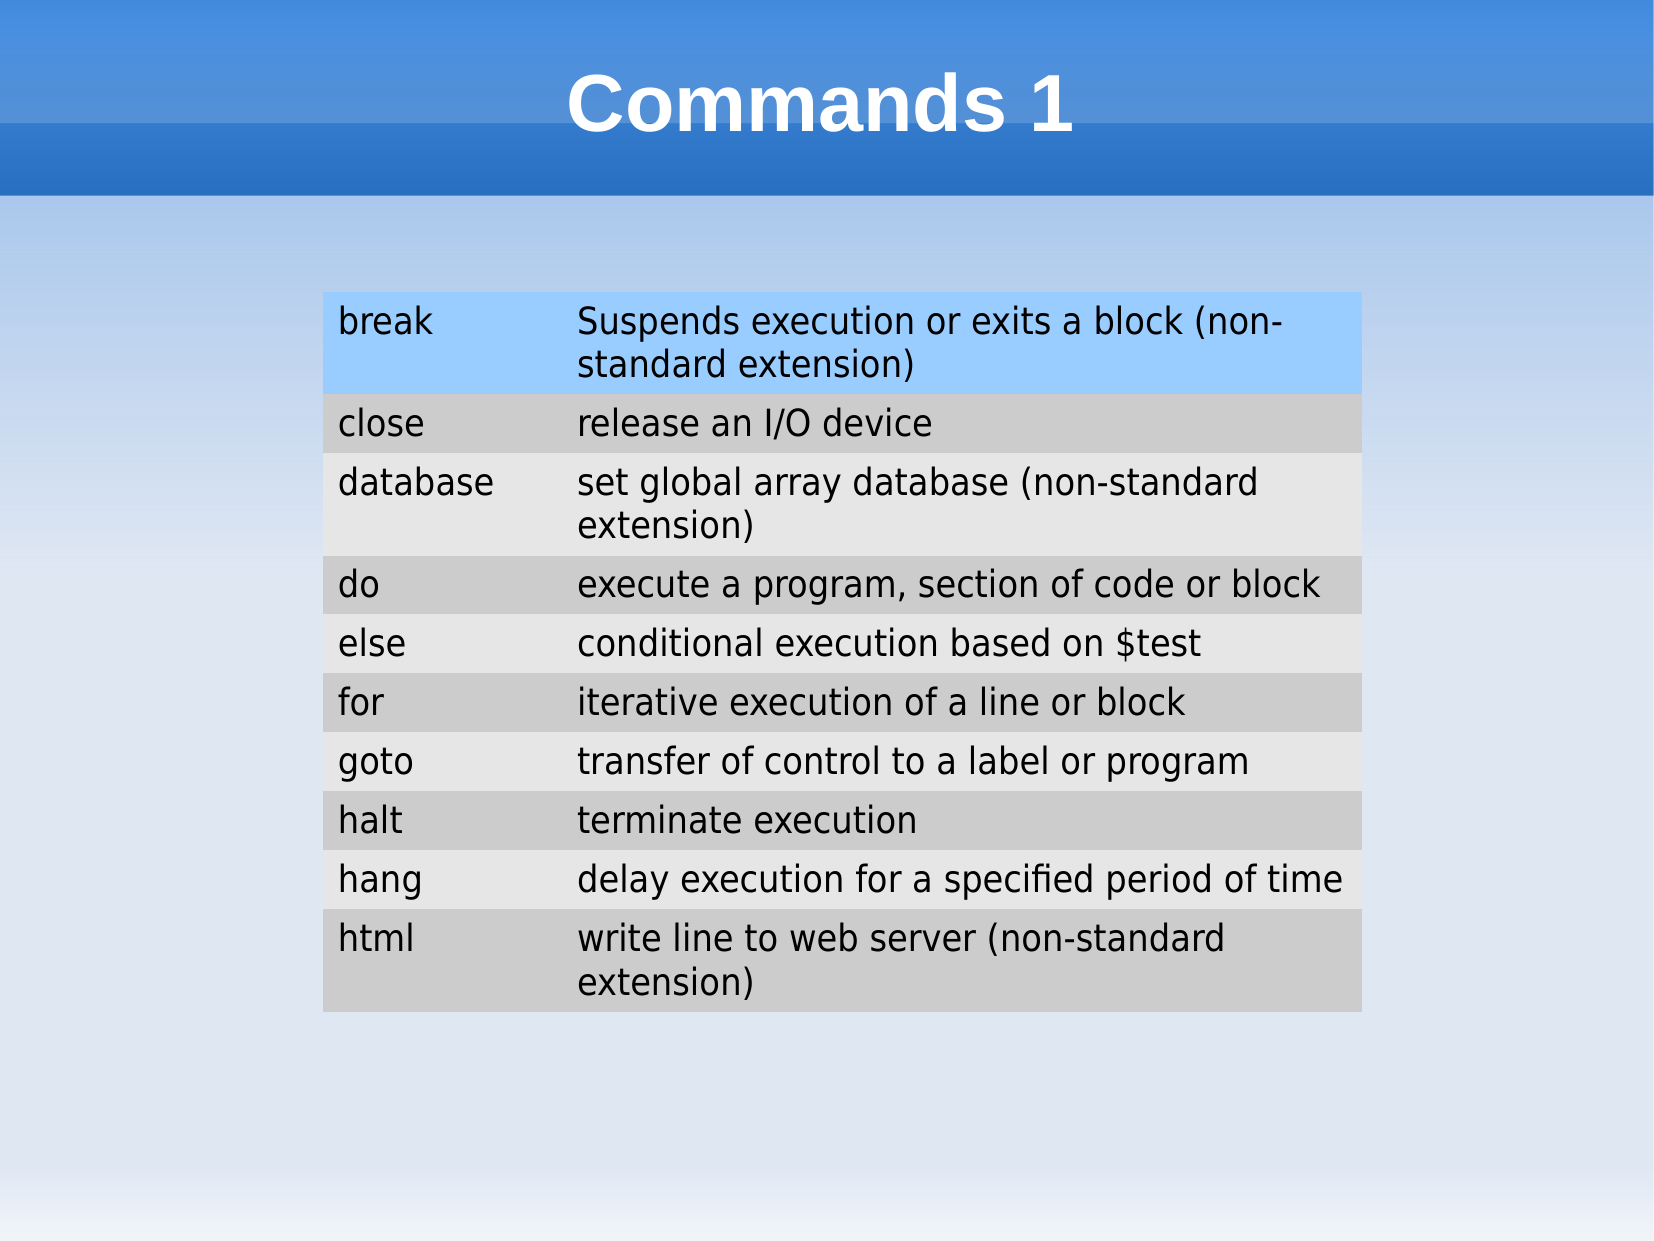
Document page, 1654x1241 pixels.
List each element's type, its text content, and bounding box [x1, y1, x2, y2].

table_cell set global array database (non-standard extension) [562, 453, 1362, 556]
table_cell execute a program, section of code or block [562, 556, 1362, 614]
table_cell close [323, 394, 562, 453]
table_cell release an I/O device [562, 394, 1362, 453]
table_cell database [323, 453, 562, 556]
picture [0, 0, 1654, 1241]
table_cell for [323, 673, 562, 732]
table_cell conditional execution based on $test [562, 614, 1362, 673]
title Commands 1 [76, 0, 1565, 208]
table_cell delay execution for a specified period of time [562, 850, 1362, 909]
table_cell do [323, 556, 562, 614]
table_header Suspends execution or exits a block (non-standard extension) [562, 292, 1362, 394]
table_cell hang [323, 850, 562, 909]
table_cell transfer of control to a label or program [562, 732, 1362, 791]
table_cell write line to web server (non-standard extension) [562, 909, 1362, 1012]
table_cell else [323, 614, 562, 673]
table_cell goto [323, 732, 562, 791]
table_cell terminate execution [562, 791, 1362, 850]
table_cell iterative execution of a line or block [562, 673, 1362, 732]
table_cell html [323, 909, 562, 1012]
table_header break [323, 292, 562, 394]
table_cell halt [323, 791, 562, 850]
